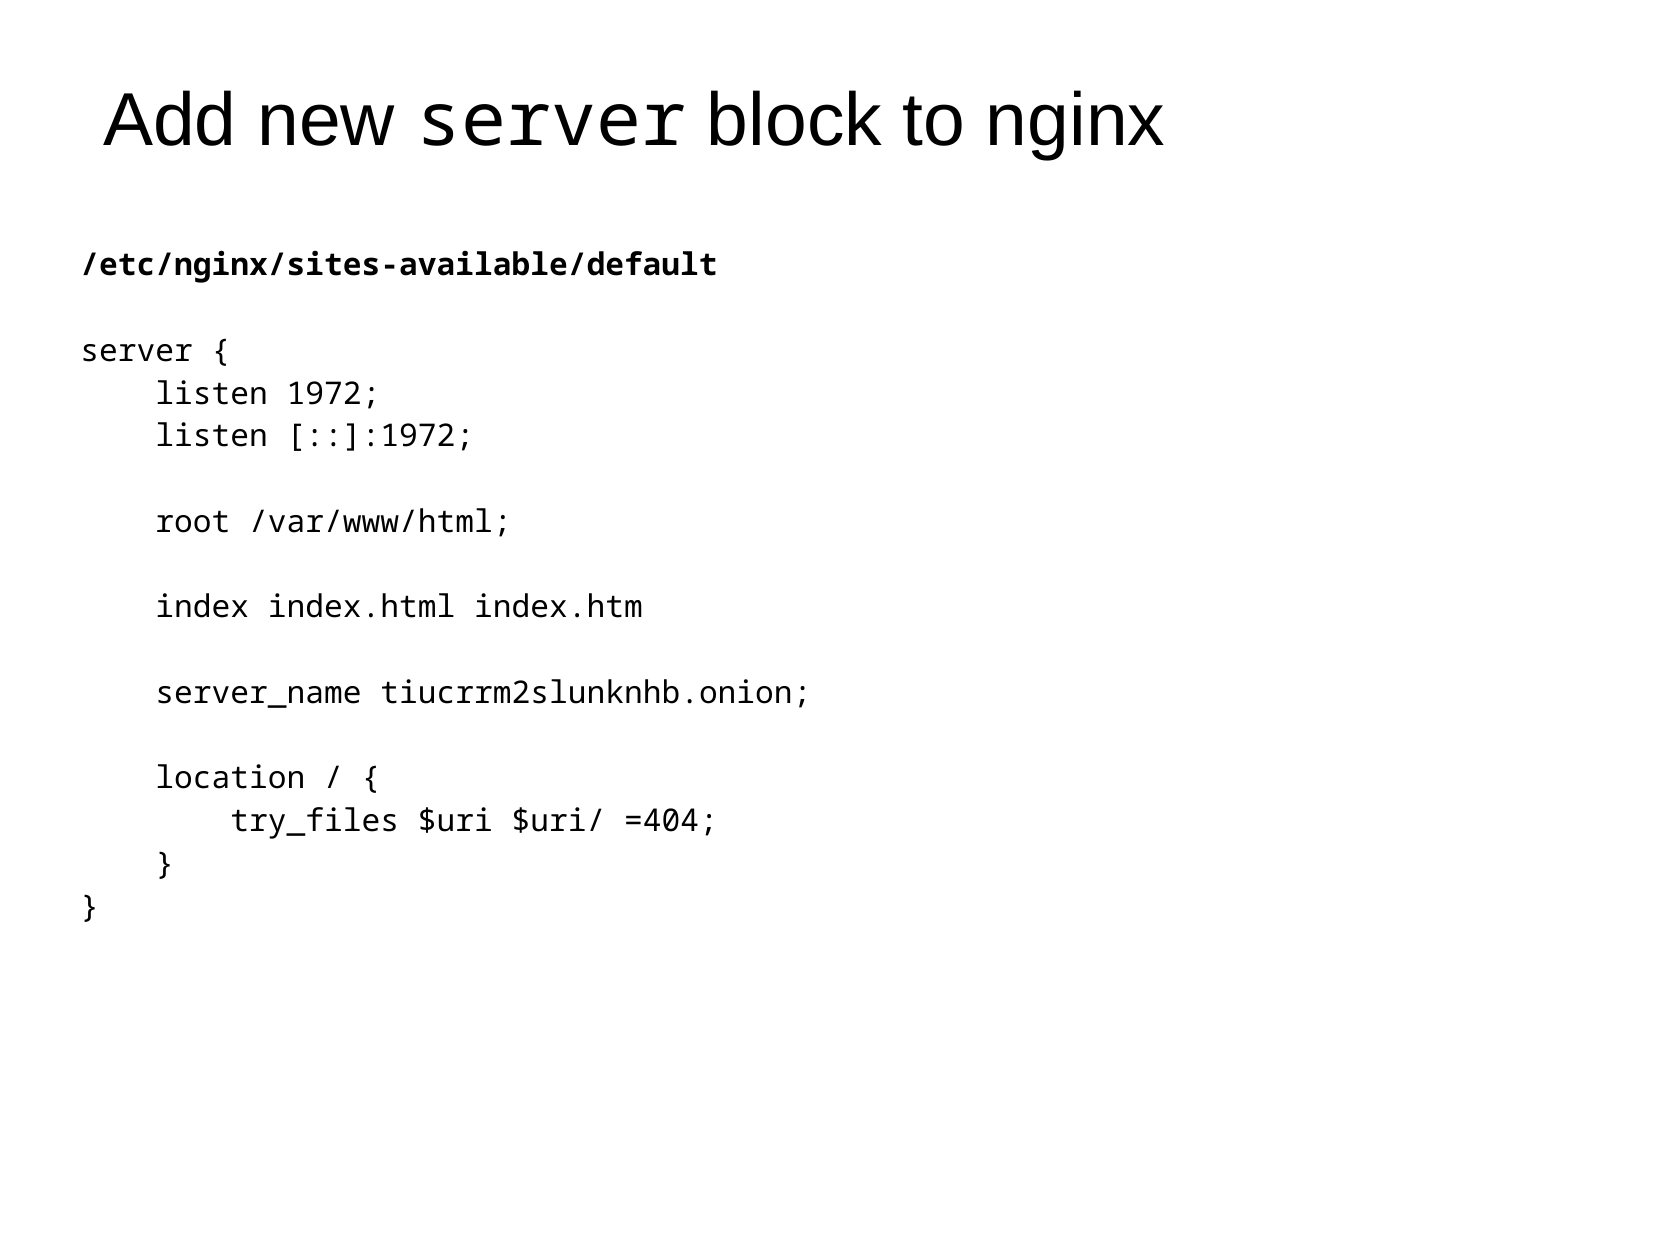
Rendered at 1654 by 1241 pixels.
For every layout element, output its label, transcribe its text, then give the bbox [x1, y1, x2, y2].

title Add new server block to nginx [82, 43, 1571, 190]
subtitle /etc/nginx/sites-available/default server { listen 1972; listen [::]:1972; root /var/www/html; index index.html index.htm server_name tiucrrm2slunknhb.onion; location / { try_files $uri $uri/ =404; } } [80, 246, 1576, 922]
